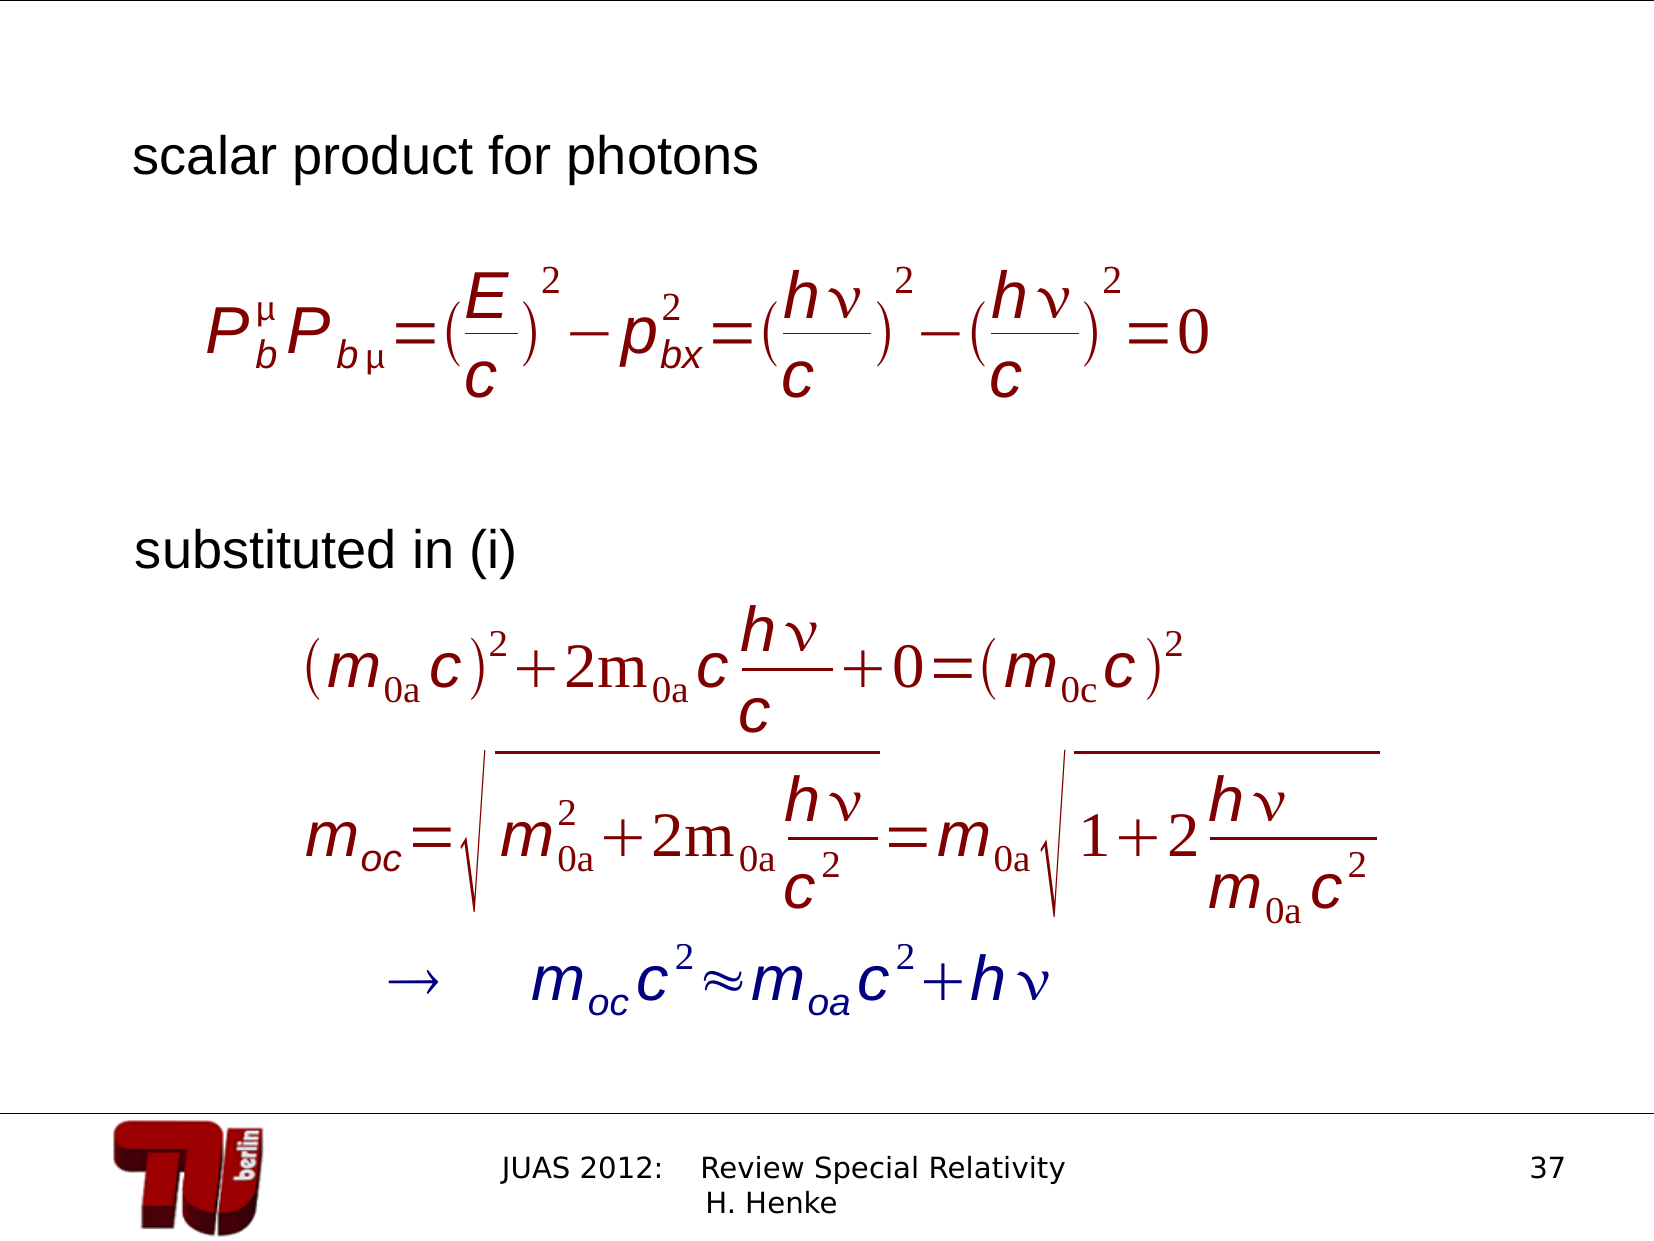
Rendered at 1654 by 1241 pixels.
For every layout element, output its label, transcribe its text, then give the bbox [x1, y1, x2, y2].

picture [112, 1119, 265, 1238]
text_box scalar product for photons [117, 117, 866, 194]
chart [296, 594, 1387, 1024]
chart [199, 258, 1218, 411]
text_box substituted in (i) [120, 511, 657, 588]
